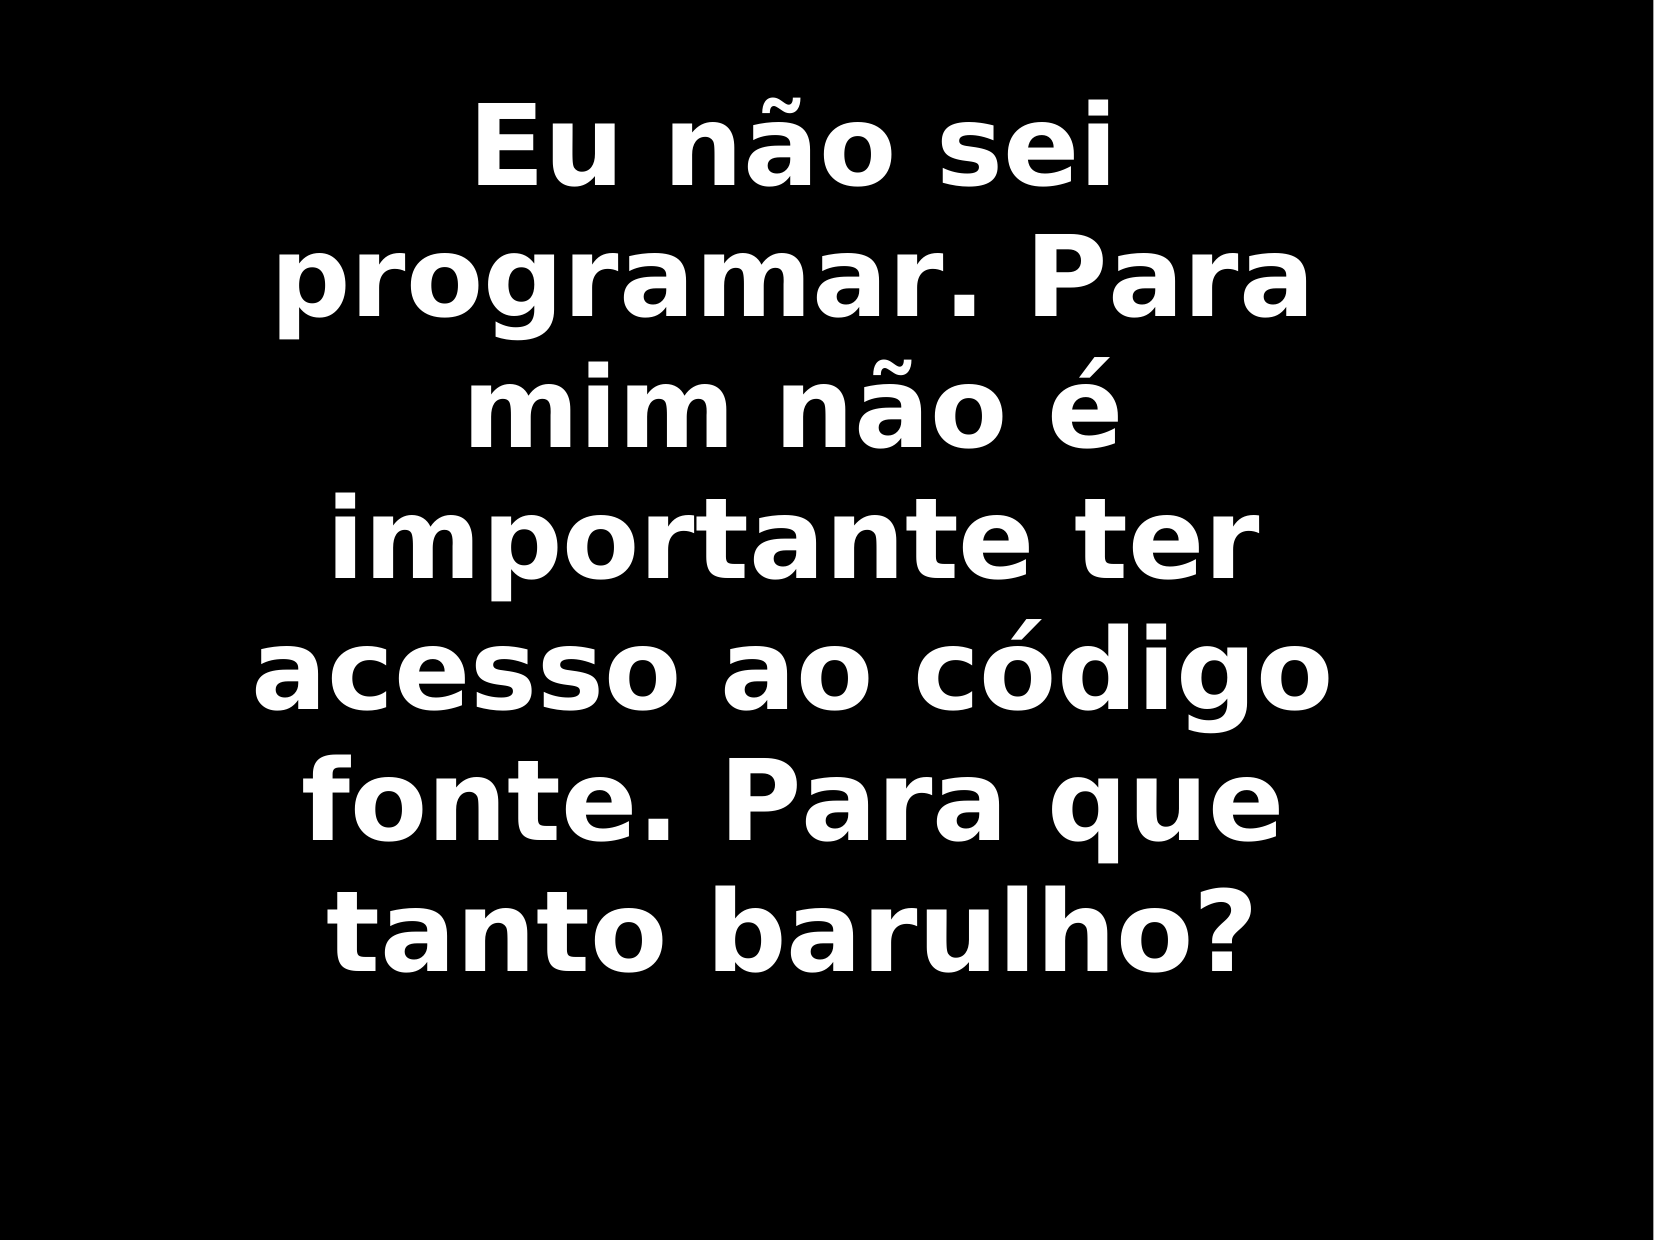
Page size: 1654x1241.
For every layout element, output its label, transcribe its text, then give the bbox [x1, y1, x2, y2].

title Eu não sei programar. Para mim não é importante ter acesso ao código fonte. Para que tanto barulho? [222, 80, 1365, 1000]
